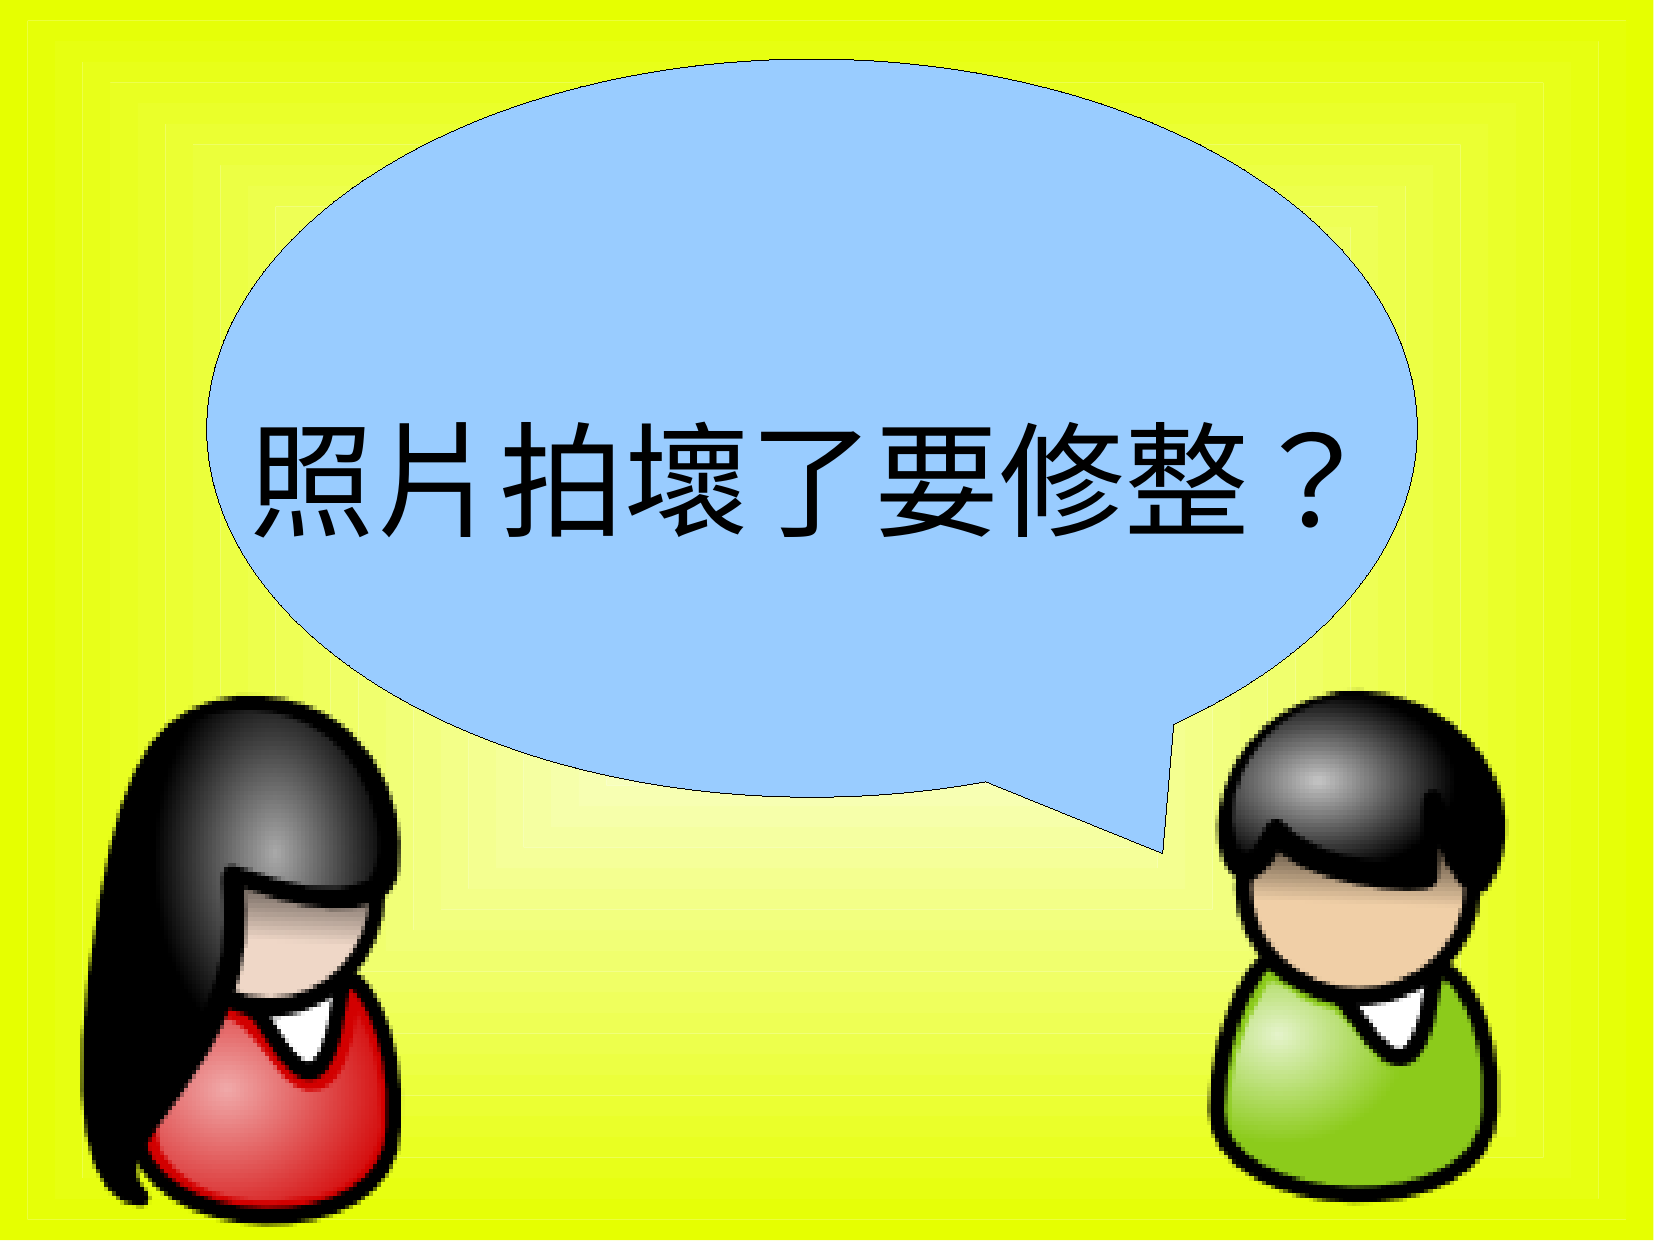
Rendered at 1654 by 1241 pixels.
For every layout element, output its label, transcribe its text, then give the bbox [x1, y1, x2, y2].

text_box 照片拍壞了要修整？ [206, 59, 1418, 854]
picture [1092, 679, 1625, 1211]
picture [0, 679, 502, 1241]
